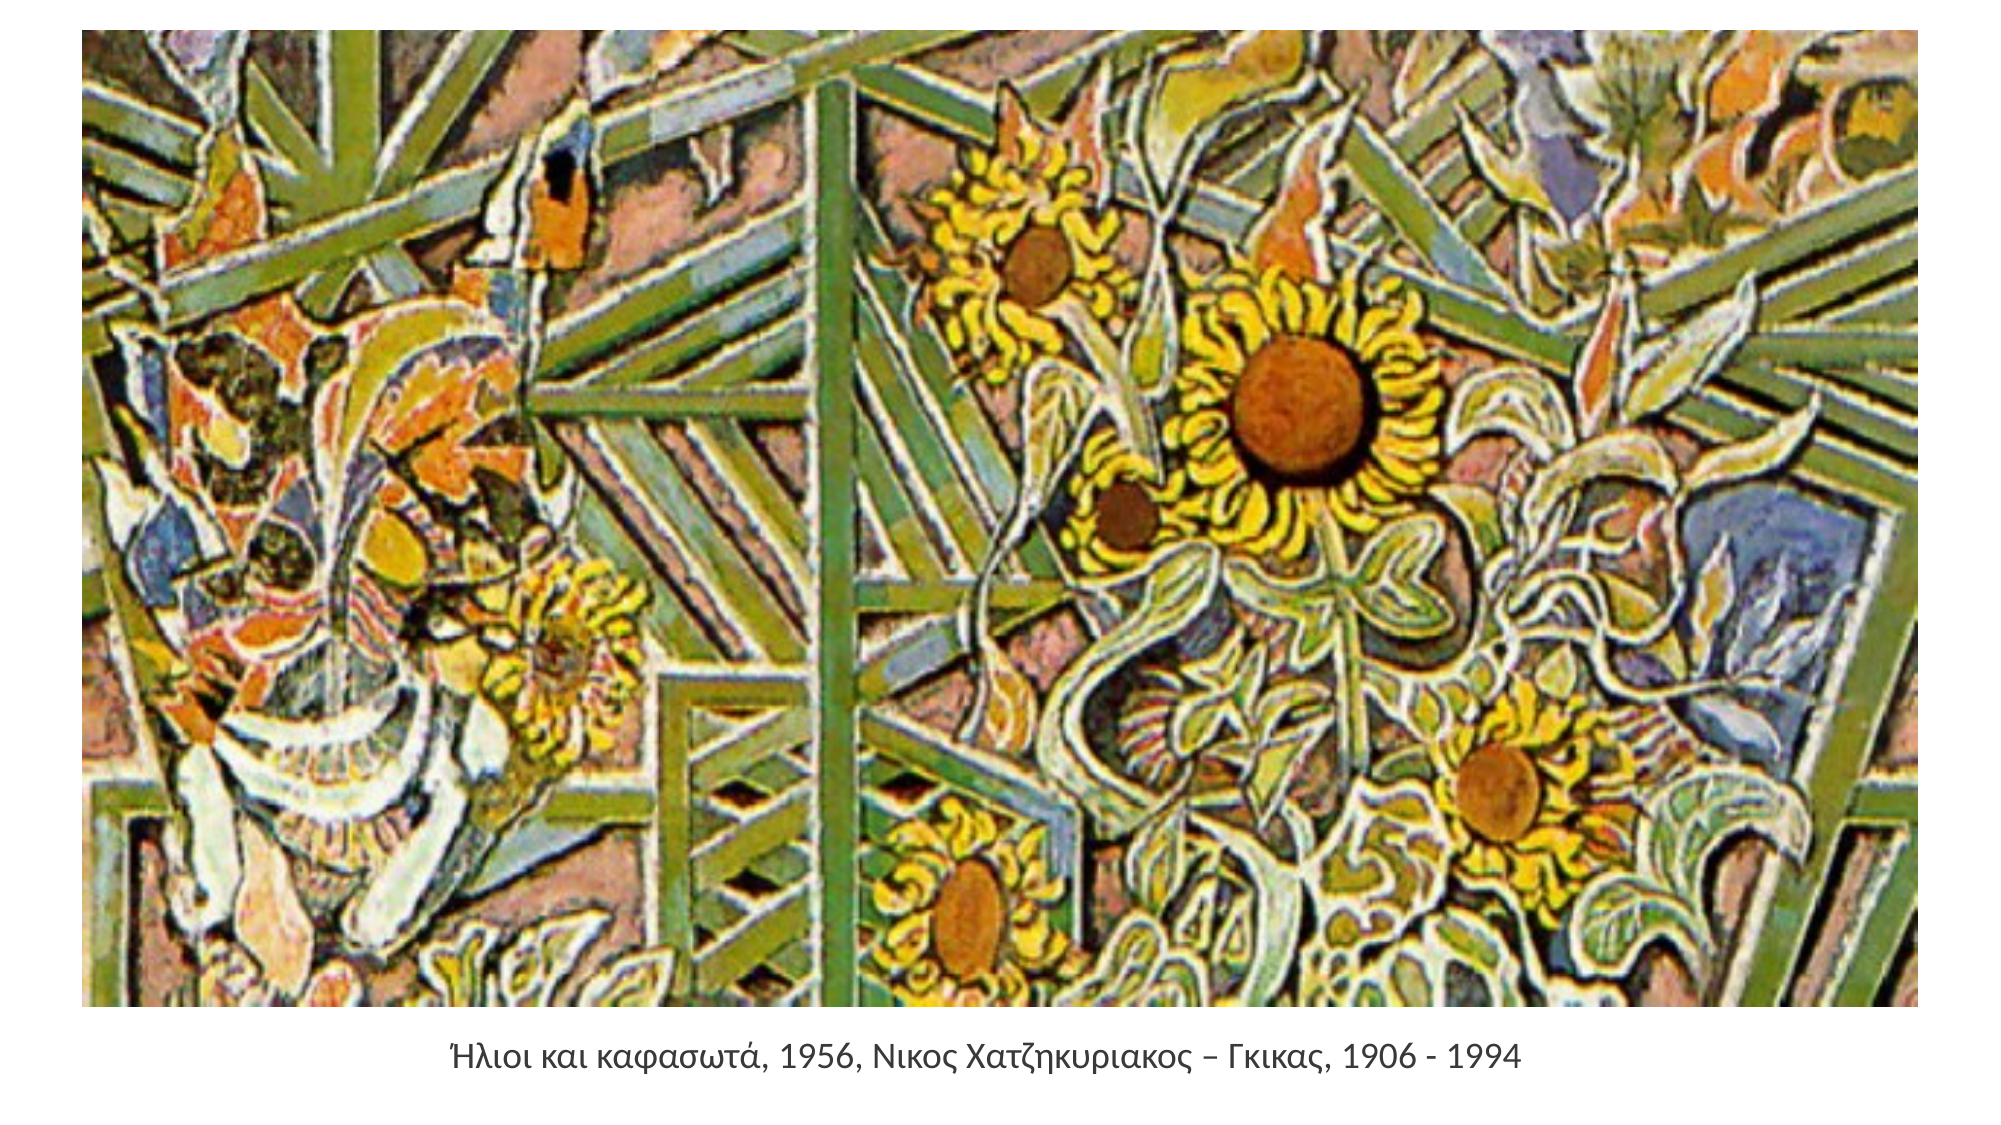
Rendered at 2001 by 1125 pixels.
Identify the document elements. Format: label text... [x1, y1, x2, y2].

text_box Ήλιοι και καφασωτά, 1956, Νικος Χατζηκυριακος – Γκικας, 1906 - 1994 [437, 1024, 1674, 1084]
picture [82, 30, 1918, 1007]
